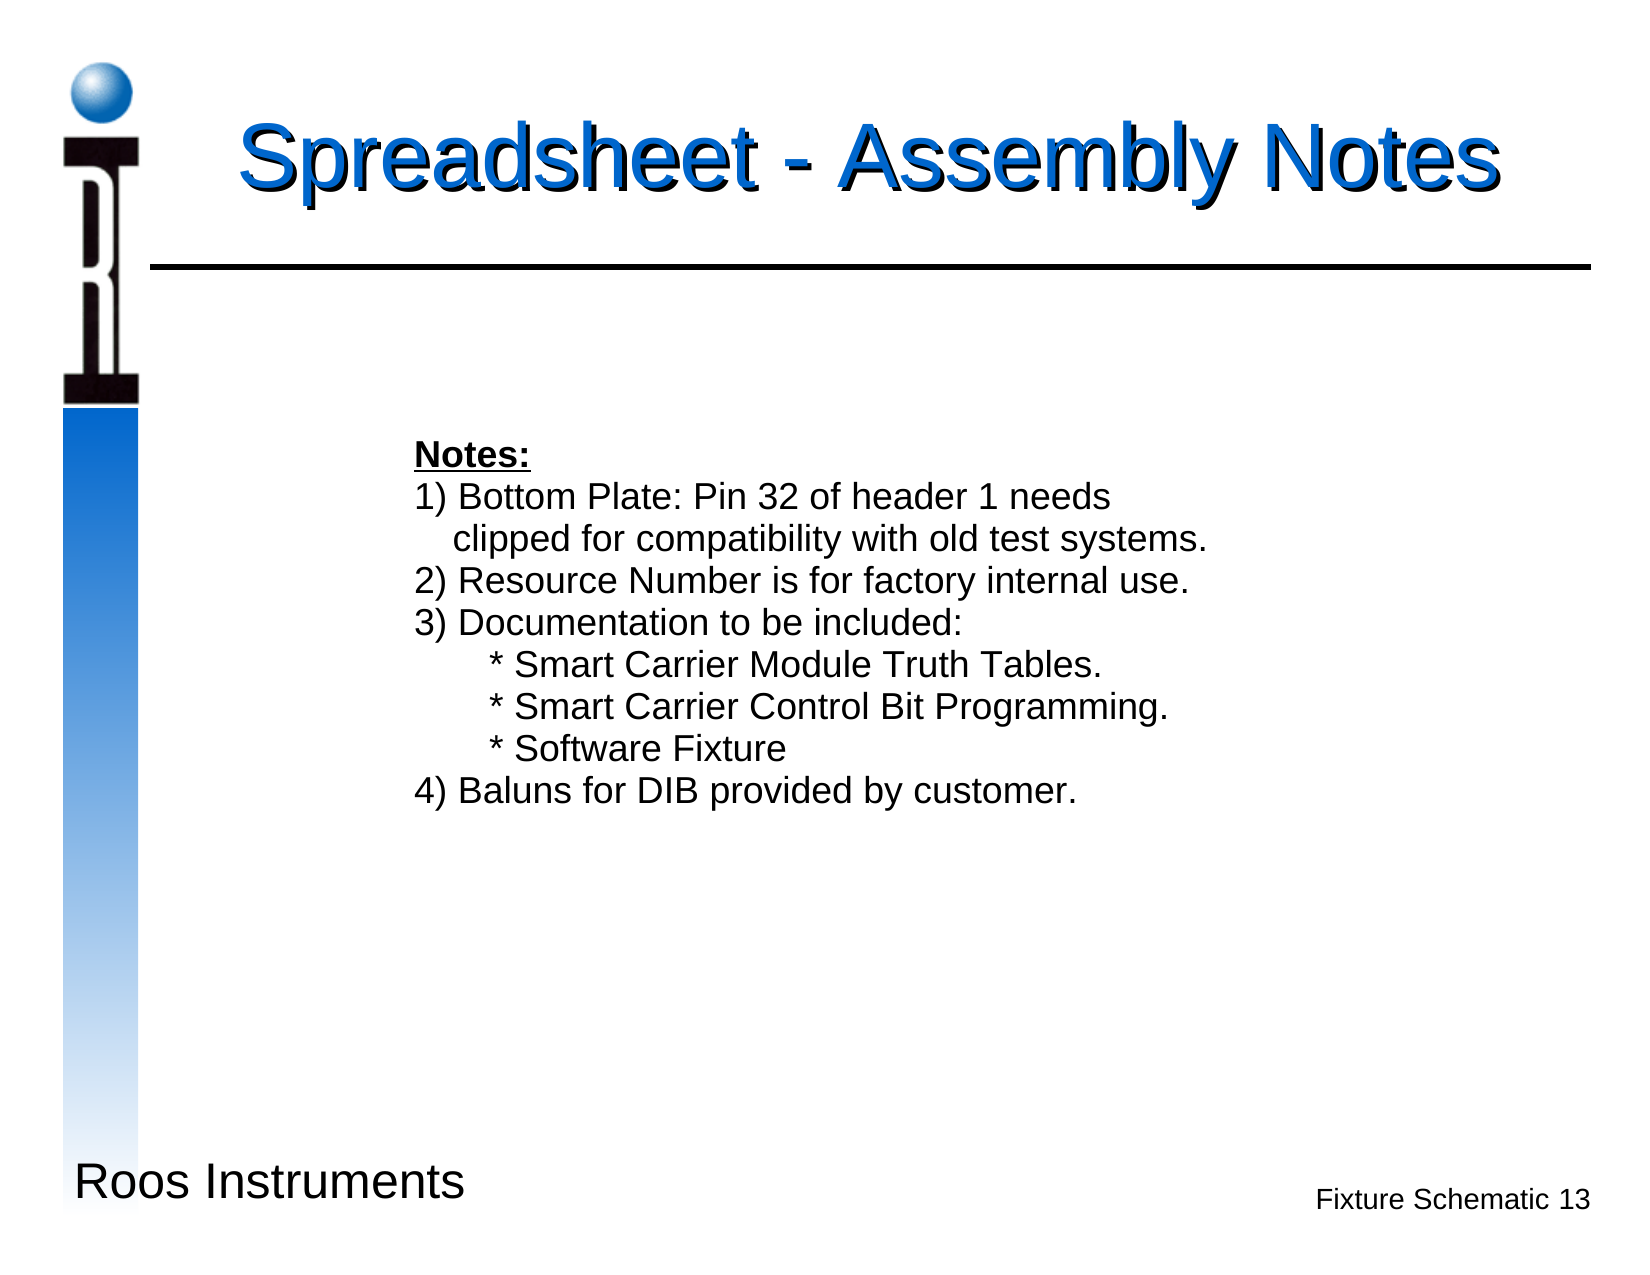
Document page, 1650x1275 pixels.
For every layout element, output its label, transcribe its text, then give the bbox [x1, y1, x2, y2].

title Spreadsheet - Assembly Notes [147, 59, 1591, 253]
picture [59, 59, 144, 411]
text_box Notes: 1) Bottom Plate: Pin 32 of header 1 needs clipped for compatibility with old test systems. 2) Resource Number is for factory internal use. 3) Documentation to be included: * Smart Carrier Module Truth Tables. * Smart Carrier Control Bit Programming. * Software Fixture 4) Baluns for DIB provided by customer. [399, 426, 1250, 844]
